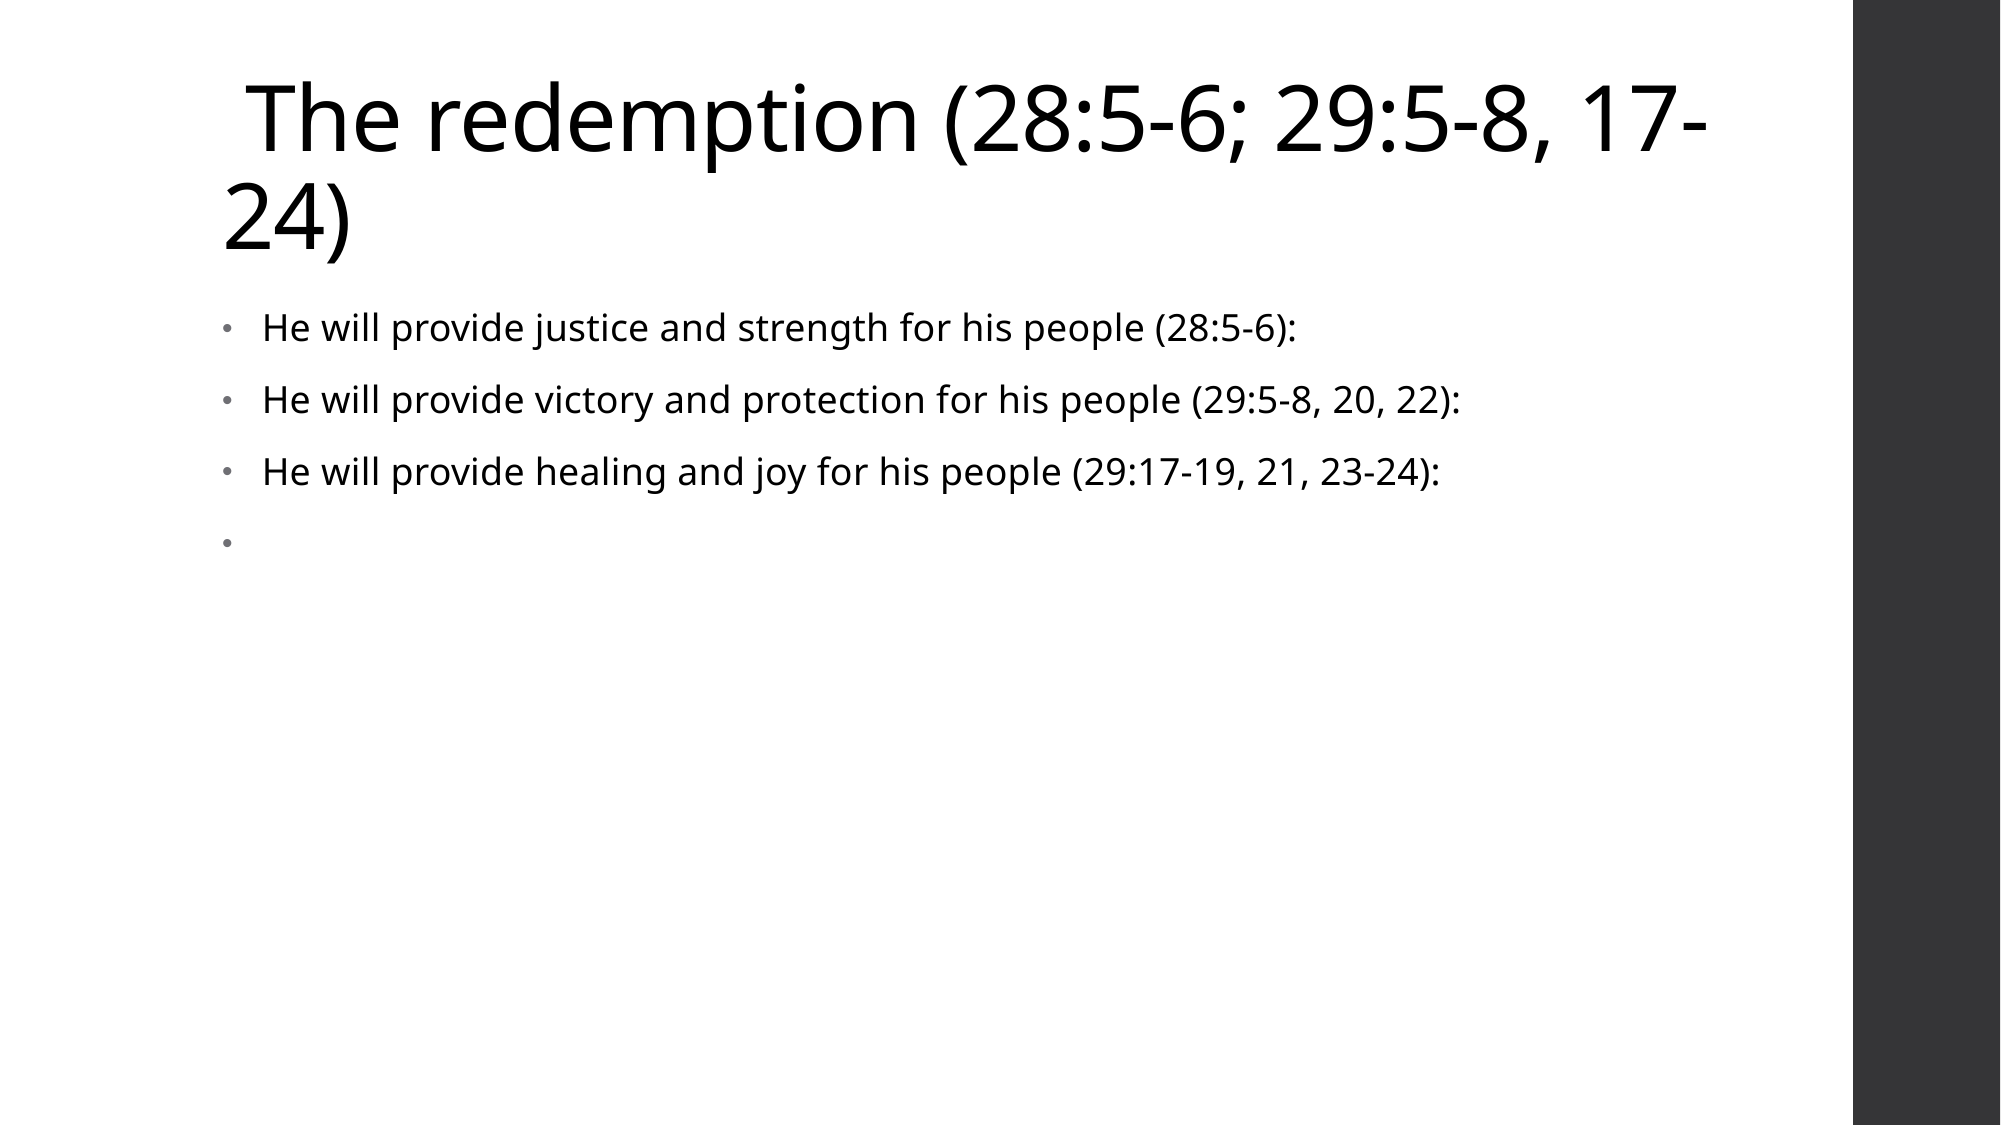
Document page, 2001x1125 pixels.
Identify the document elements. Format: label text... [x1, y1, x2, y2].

title The redemption (28:5-6; 29:5-8, 17-24) [206, 60, 1797, 278]
list He will provide justice and strength for his people (28:5-6): He will provide victory and protection for his people (29:5-8, 20, 22): He will provide healing and joy for his people (29:17-19, 21, 23-24): [206, 299, 1617, 1014]
